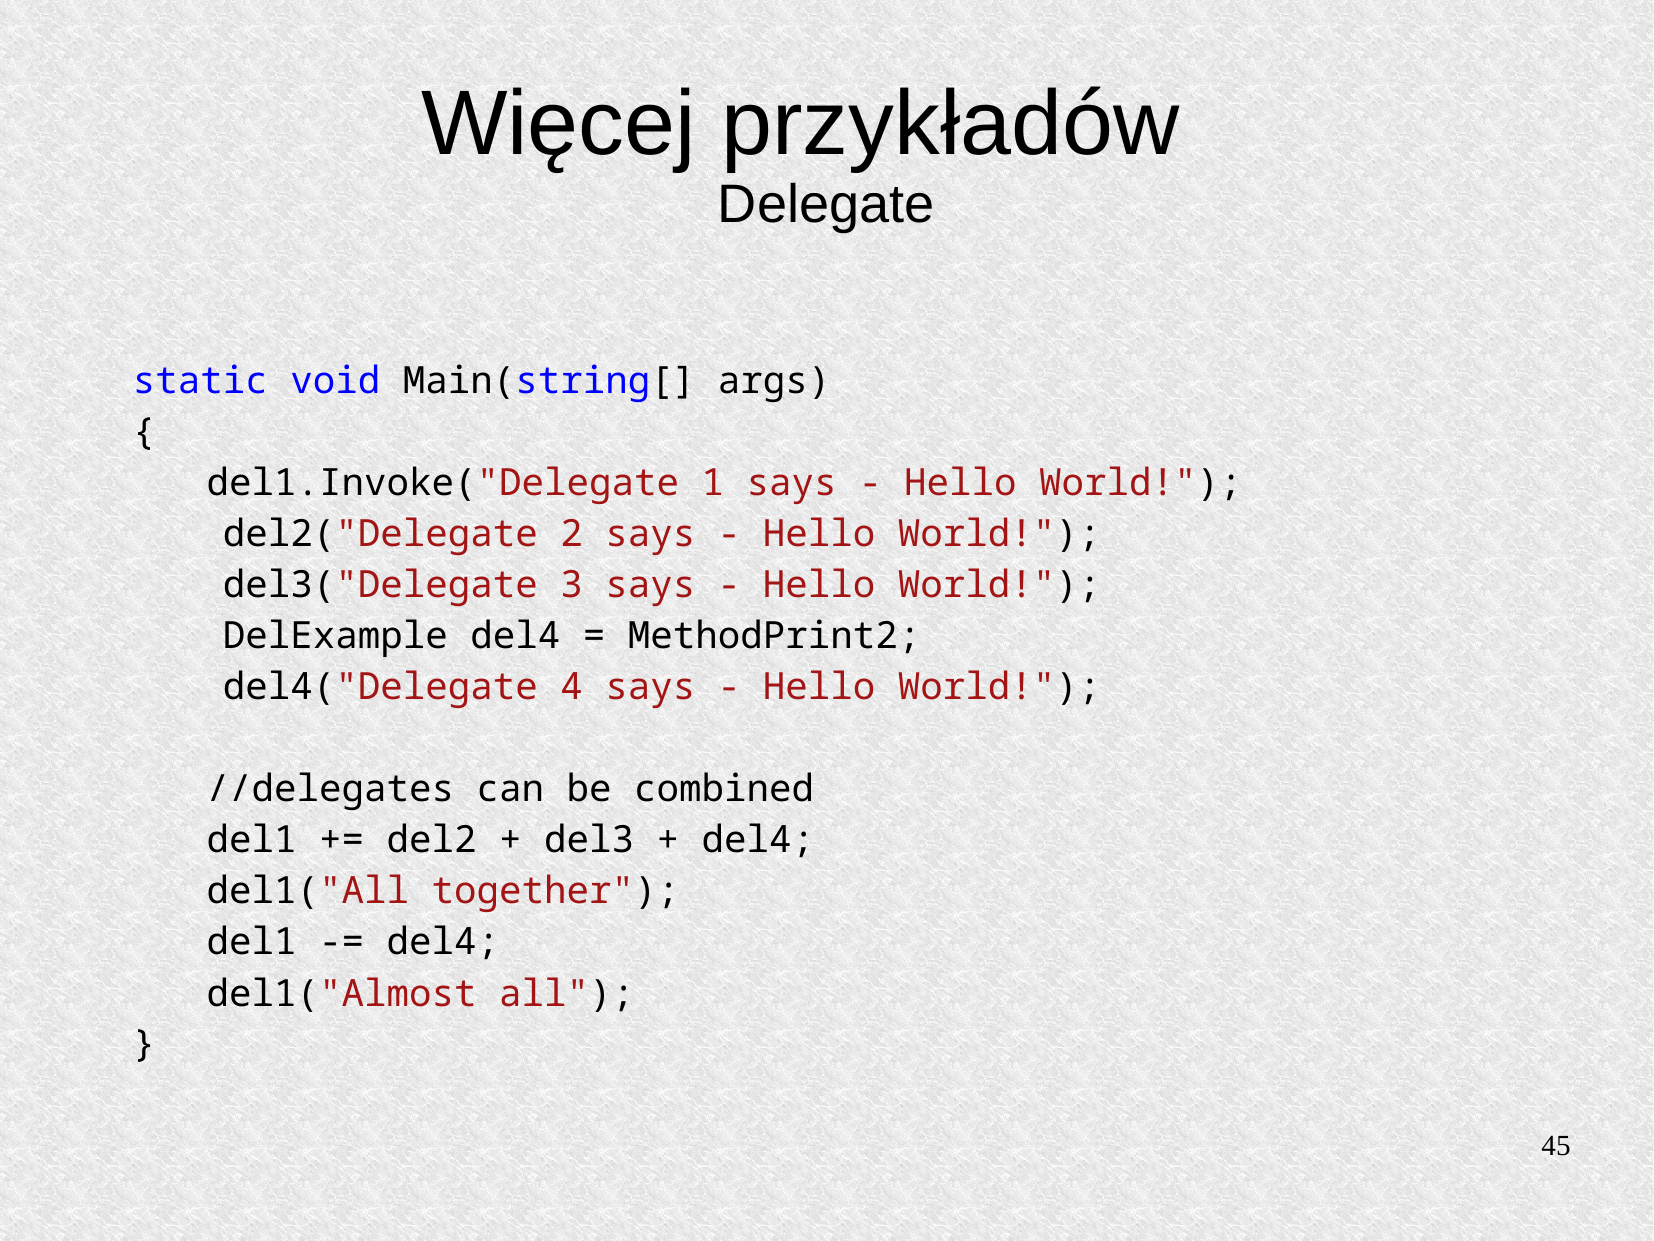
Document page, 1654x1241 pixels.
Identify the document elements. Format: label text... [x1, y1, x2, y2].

text_box static void Main(string[] args) { del1.Invoke("Delegate 1 says - Hello World!"); del2("Delegate 2 says - Hello World!"); del3("Delegate 3 says - Hello World!"); DelExample del4 = MethodPrint2; del4("Delegate 4 says - Hello World!"); //delegates can be combined del1 += del2 + del3 + del4; del1("All together"); del1 -= del4; del1("Almost all"); } [118, 295, 1483, 1052]
picture [0, 0, 1654, 1241]
title Więcej przykładów Delegate [82, 49, 1571, 257]
